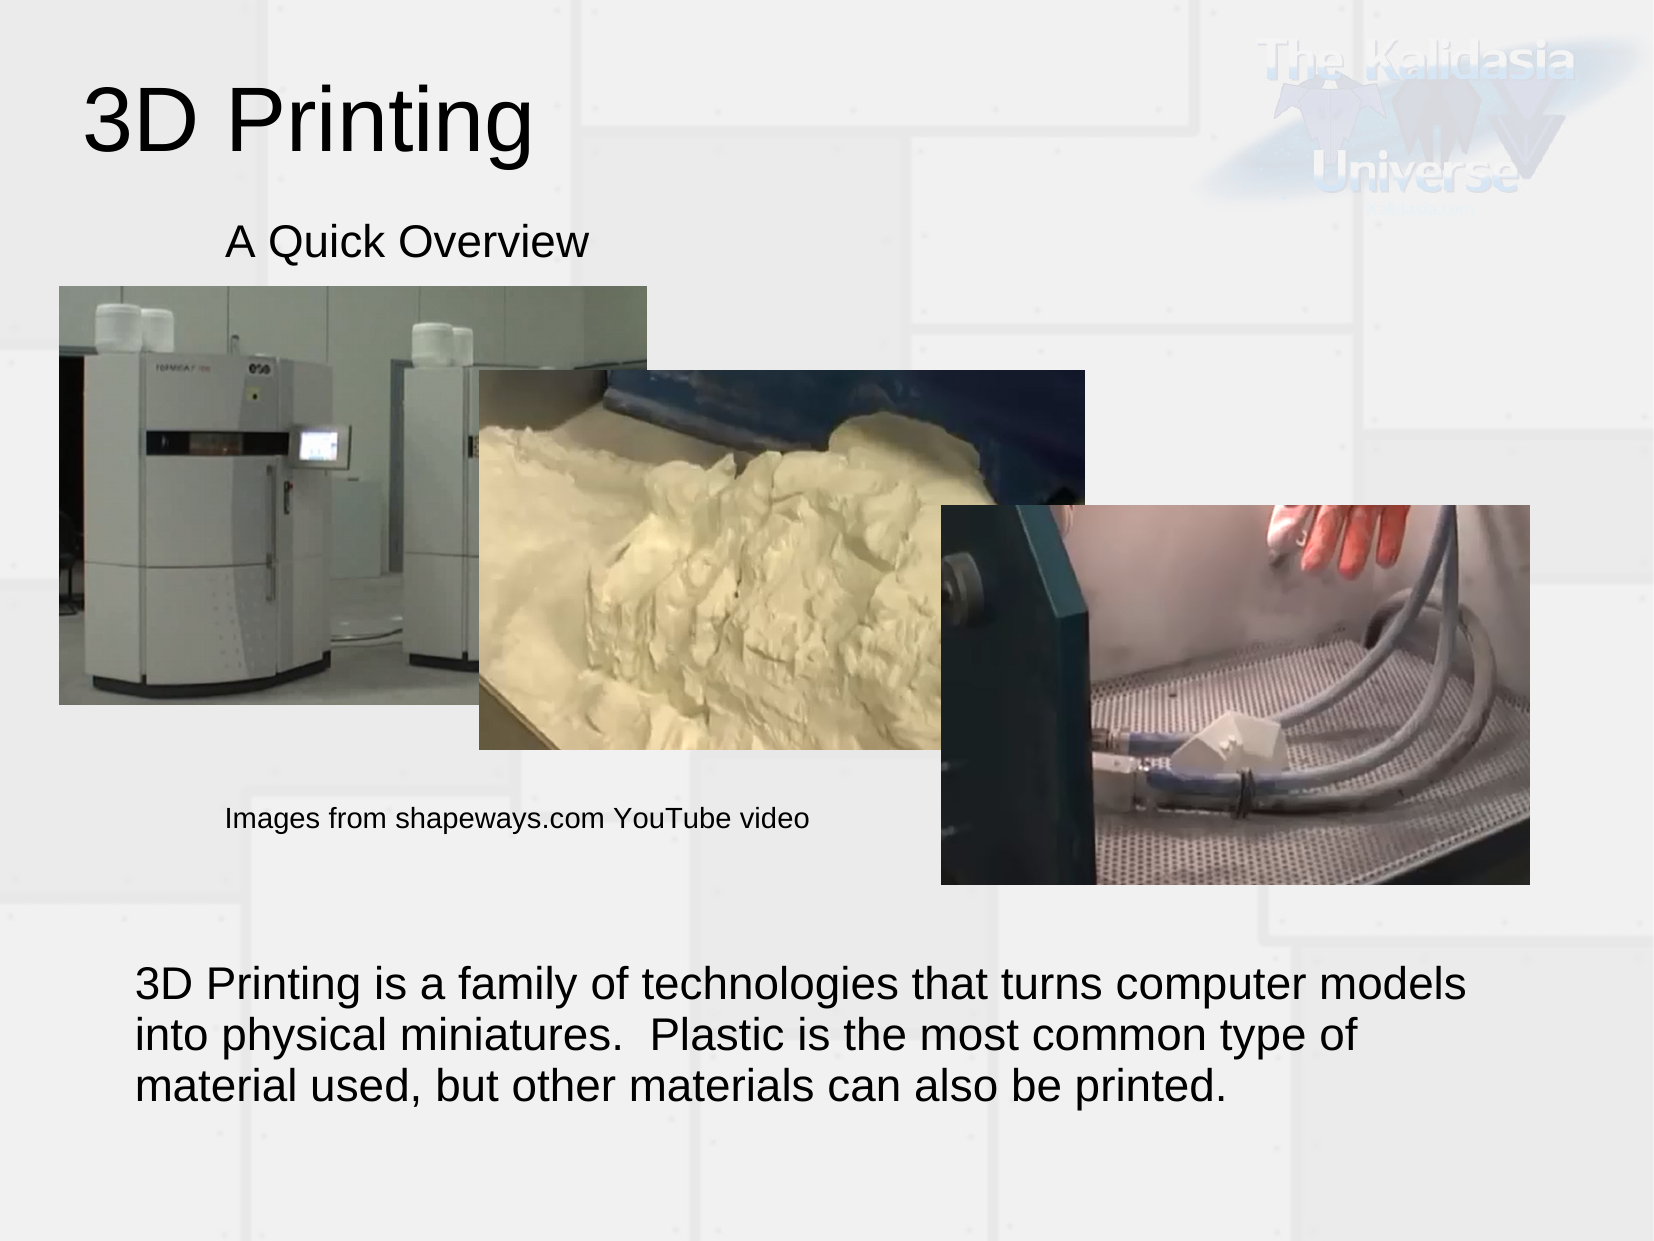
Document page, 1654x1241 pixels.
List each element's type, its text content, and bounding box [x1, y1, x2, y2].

picture [0, 0, 1654, 1241]
text_box A Quick Overview [224, 210, 1605, 271]
text_box 3D Printing is a family of technologies that turns computer models into physical miniatures. Plastic is the most common type of material used, but other materials can also be printed. [134, 956, 1515, 1110]
title 3D Printing [82, 59, 1571, 176]
text_box Images from shapeways.com YouTube video [209, 795, 840, 843]
